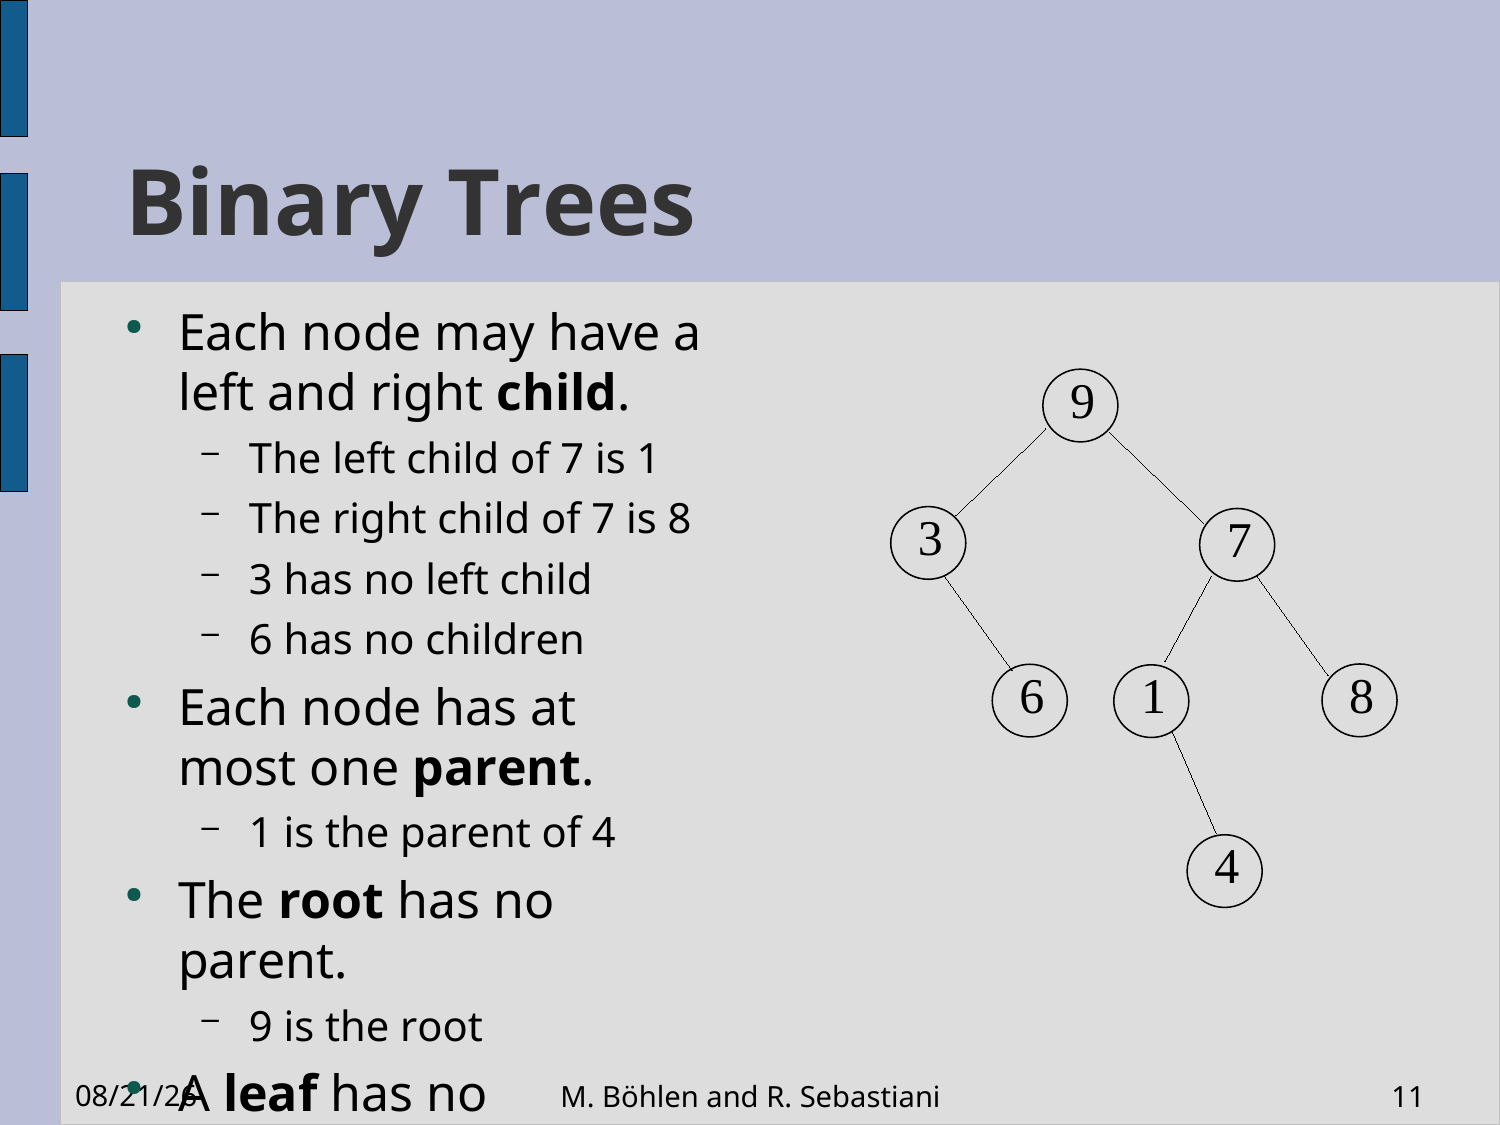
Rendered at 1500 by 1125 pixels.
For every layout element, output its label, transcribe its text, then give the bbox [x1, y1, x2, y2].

list Each node may have a left and right child. The left child of 7 is 1 The right child of 7 is 8 3 has no left child 6 has no children Each node has at most one parent. 1 is the parent of 4 The root has no parent. 9 is the root A leaf has no children. 6, 4 and 8 are leafs [92, 294, 718, 1055]
text_box 8 [1334, 660, 1390, 732]
title Binary Trees [110, 67, 1392, 271]
text_box 7 [1212, 505, 1267, 577]
text_box 3 [903, 503, 958, 575]
text_box 4 [1199, 831, 1255, 903]
text_box 1 [1126, 661, 1181, 733]
text_box 6 [1004, 661, 1060, 732]
text_box 9 [1055, 366, 1111, 437]
